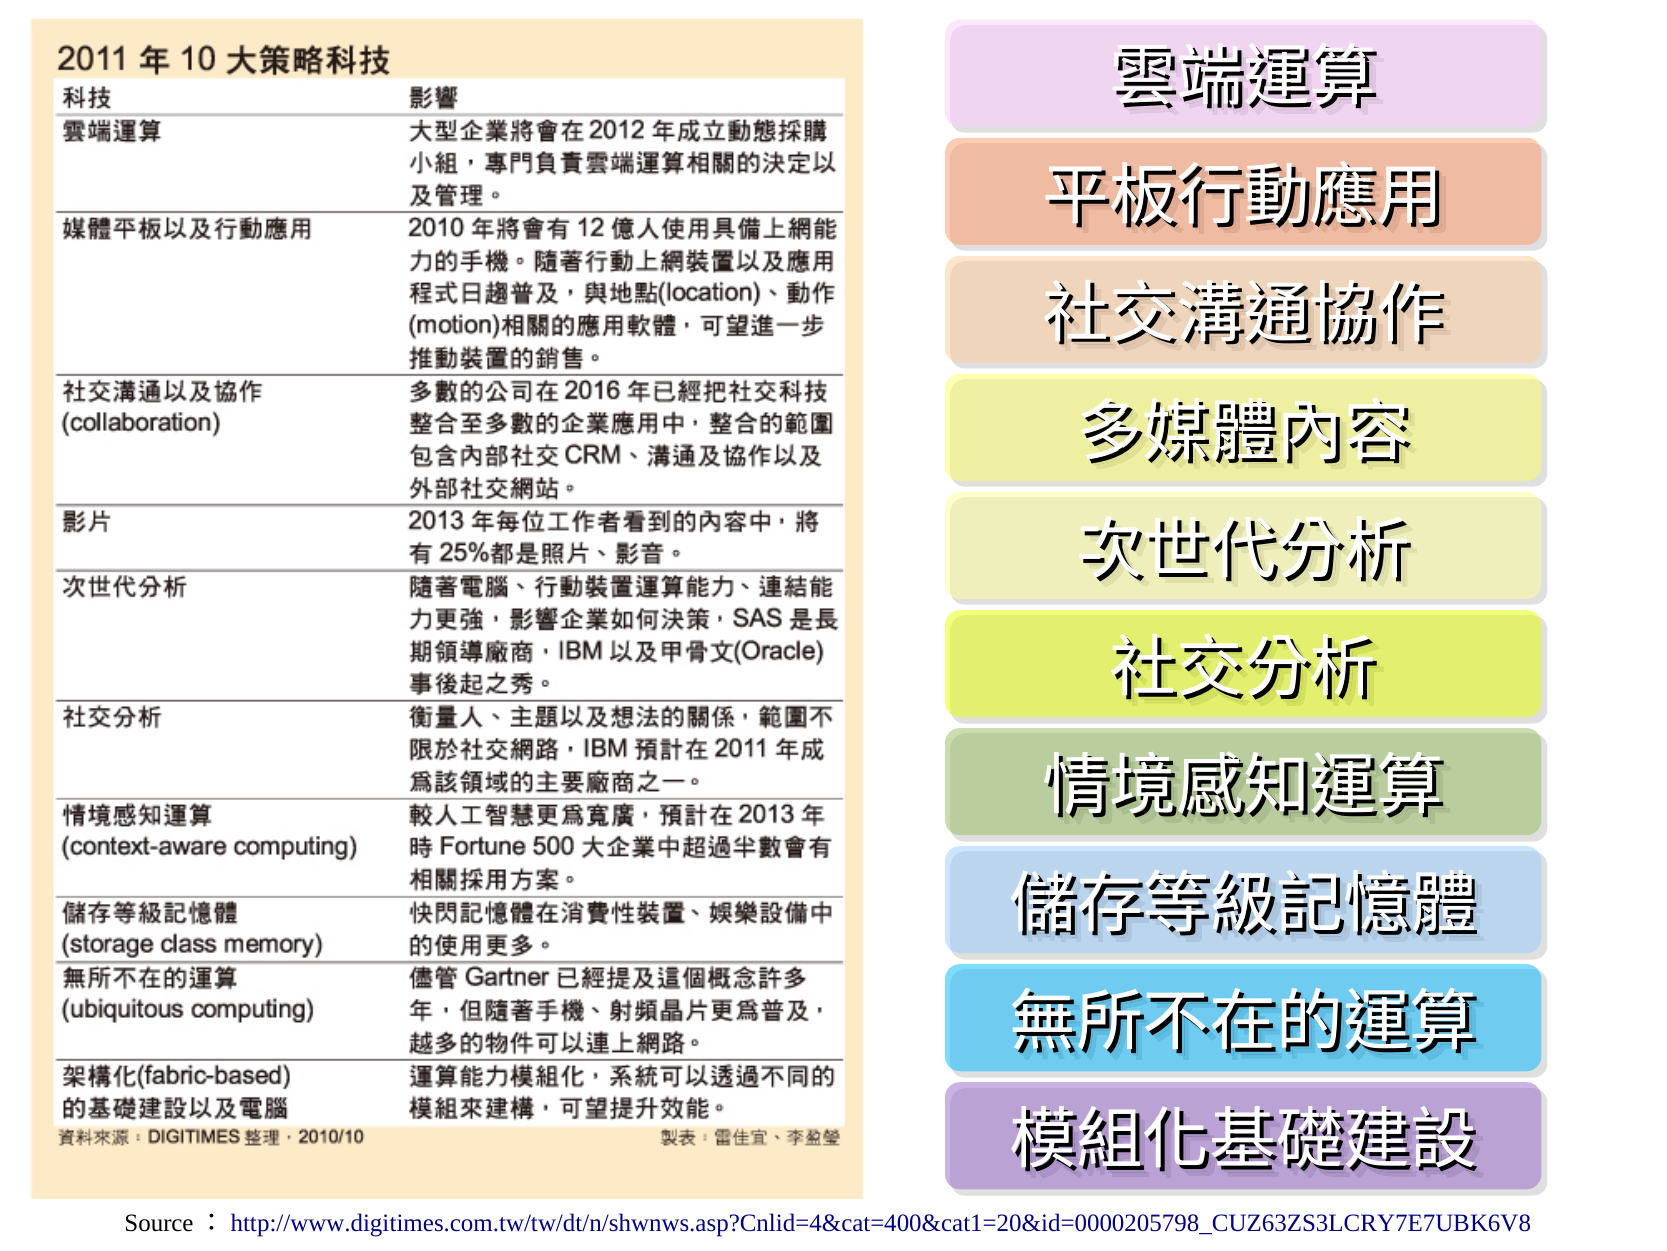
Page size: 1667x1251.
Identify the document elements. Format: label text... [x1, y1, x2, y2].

text_box 儲存等級記憶體 [945, 846, 1542, 954]
picture [29, 17, 865, 1199]
text_box 雲端運算 [945, 19, 1542, 127]
text_box 次世代分析 [945, 491, 1542, 600]
text_box 情境感知運算 [945, 728, 1542, 836]
text_box 社交分析 [945, 609, 1542, 718]
text_box 社交溝通協作 [945, 255, 1542, 363]
text_box Source：http://www.digitimes.com.tw/tw/dt/n/shwnws.asp?Cnlid=4&cat=400&cat1=20&id=0000205798_CUZ63ZS3LCRY7E7UBK6V8 [109, 1198, 1548, 1244]
text_box 平板行動應用 [945, 137, 1542, 245]
text_box 模組化基礎建設 [945, 1082, 1542, 1190]
text_box 無所不在的運算 [945, 964, 1542, 1072]
text_box 多媒體內容 [945, 373, 1542, 482]
